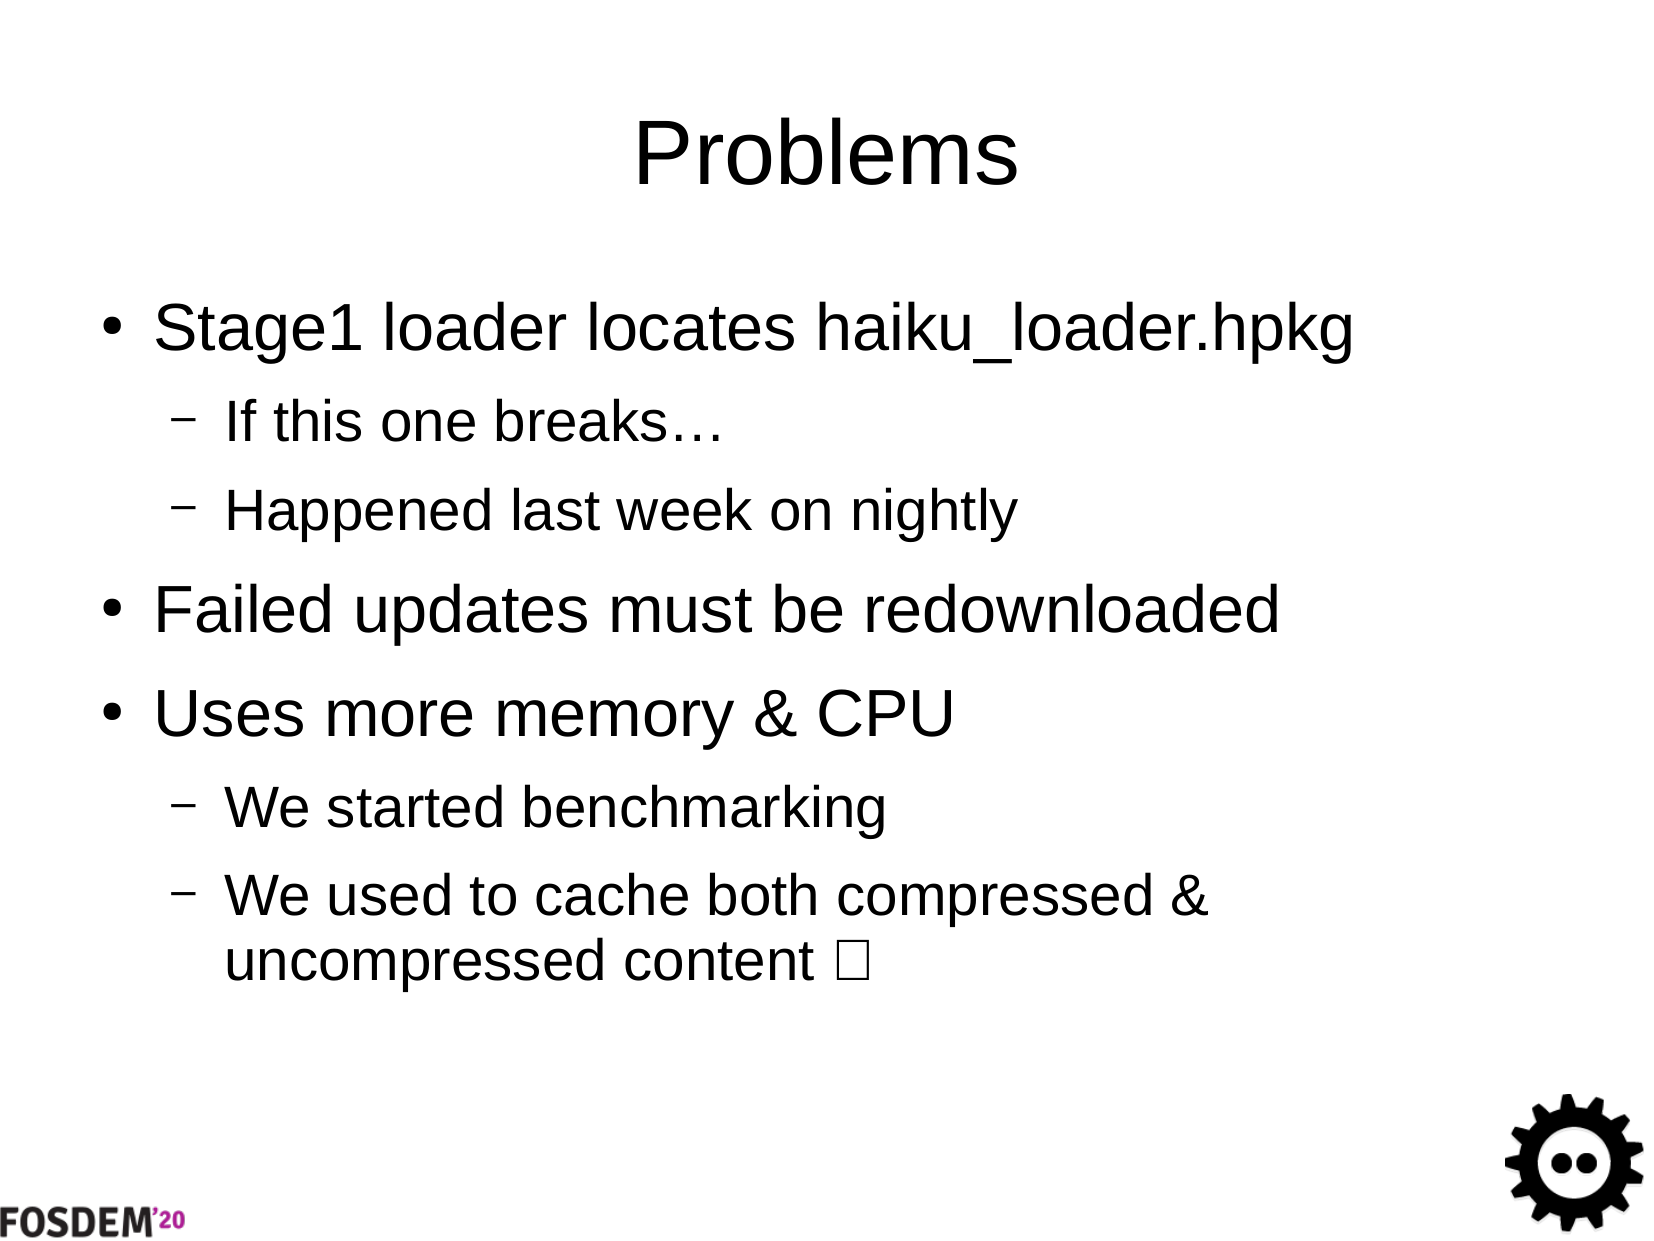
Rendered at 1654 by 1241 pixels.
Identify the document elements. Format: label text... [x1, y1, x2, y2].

picture [1505, 1094, 1648, 1235]
list Stage1 loader locates haiku_loader.hpkg If this one breaks… Happened last week on nightly Failed updates must be redownloaded Uses more memory & CPU We started benchmarking We used to cache both compressed & uncompressed content 🤭 [82, 290, 1571, 1010]
title Problems [82, 49, 1571, 257]
picture [0, 1202, 188, 1241]
